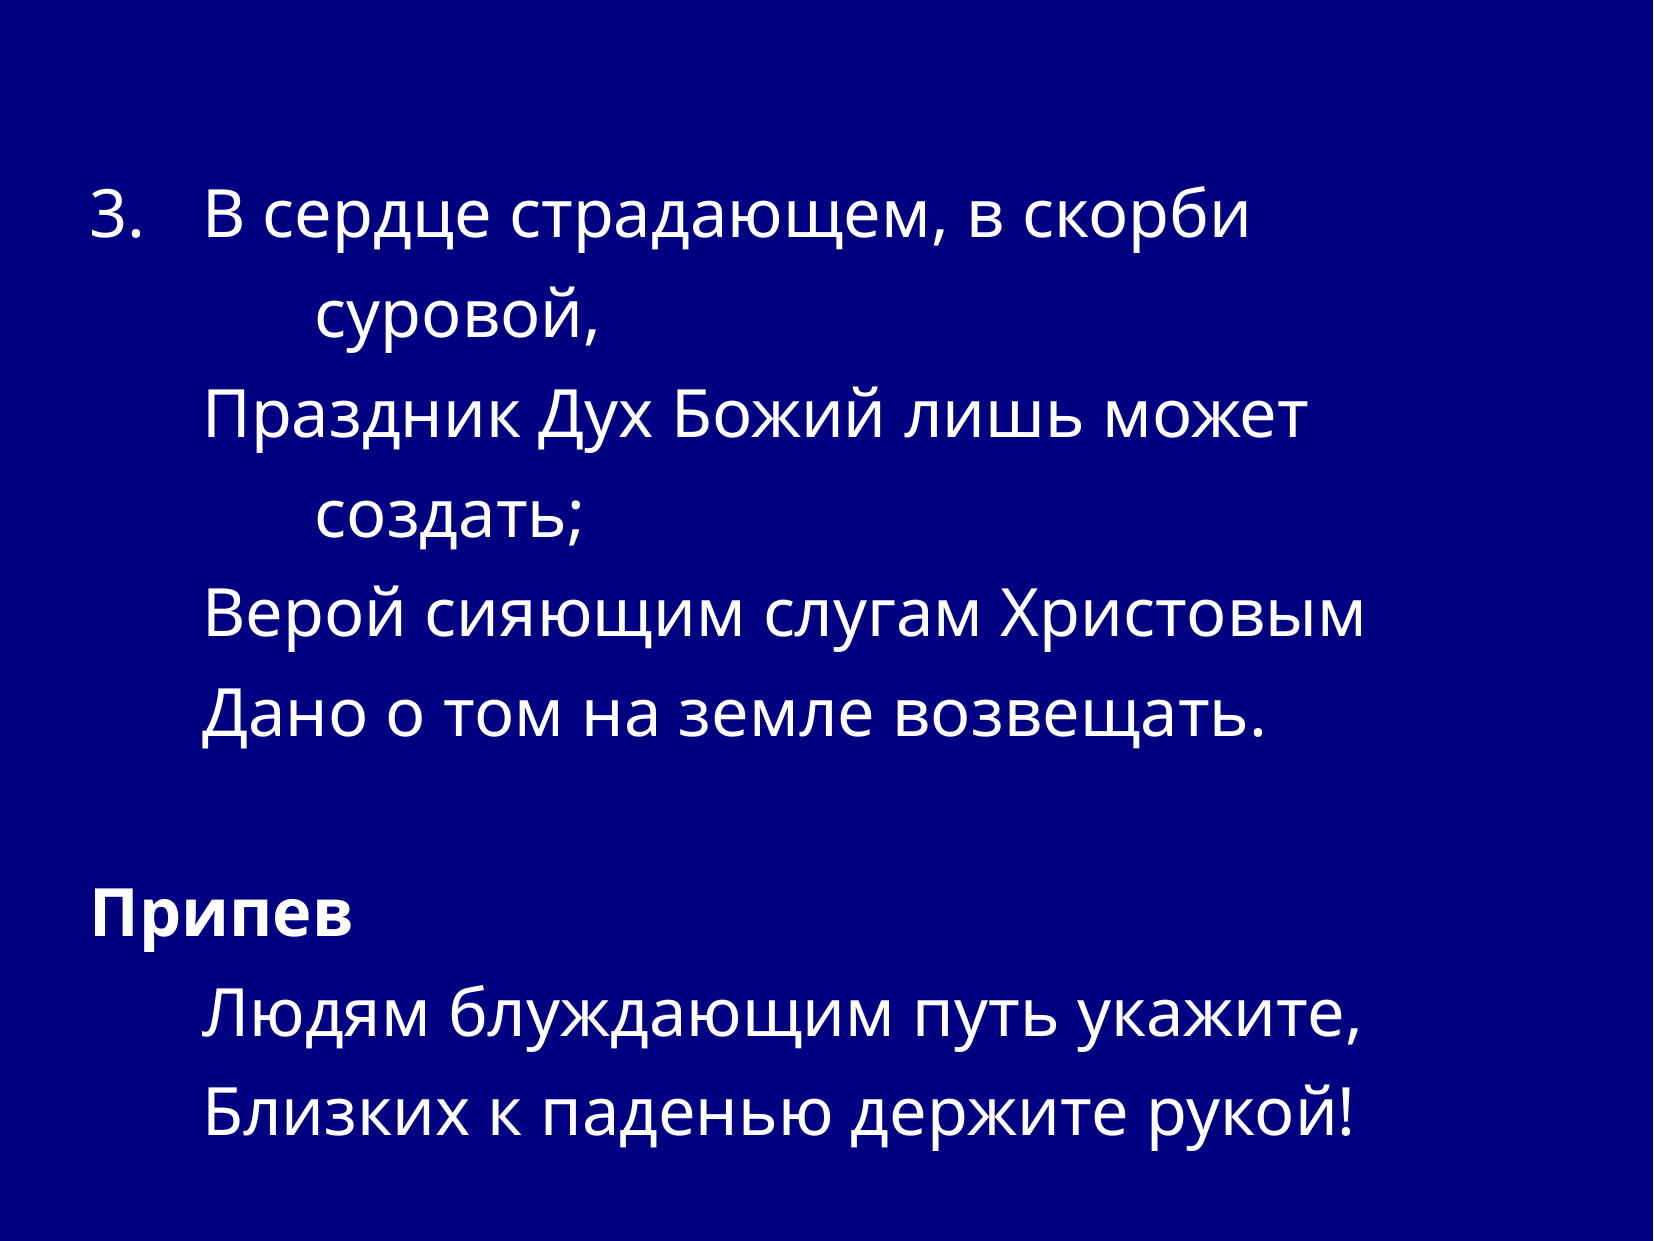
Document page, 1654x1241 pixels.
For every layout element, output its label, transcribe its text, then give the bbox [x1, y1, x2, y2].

text_box 3. В сердце страдающем, в скорби суровой, Праздник Дух Божий лишь может создать; Верой сияющим слугам Христовым Дано о том на земле возвещать. Припев Людям блуждающим путь укажите, Близких к паденью держите рукой! [75, 150, 1576, 1163]
